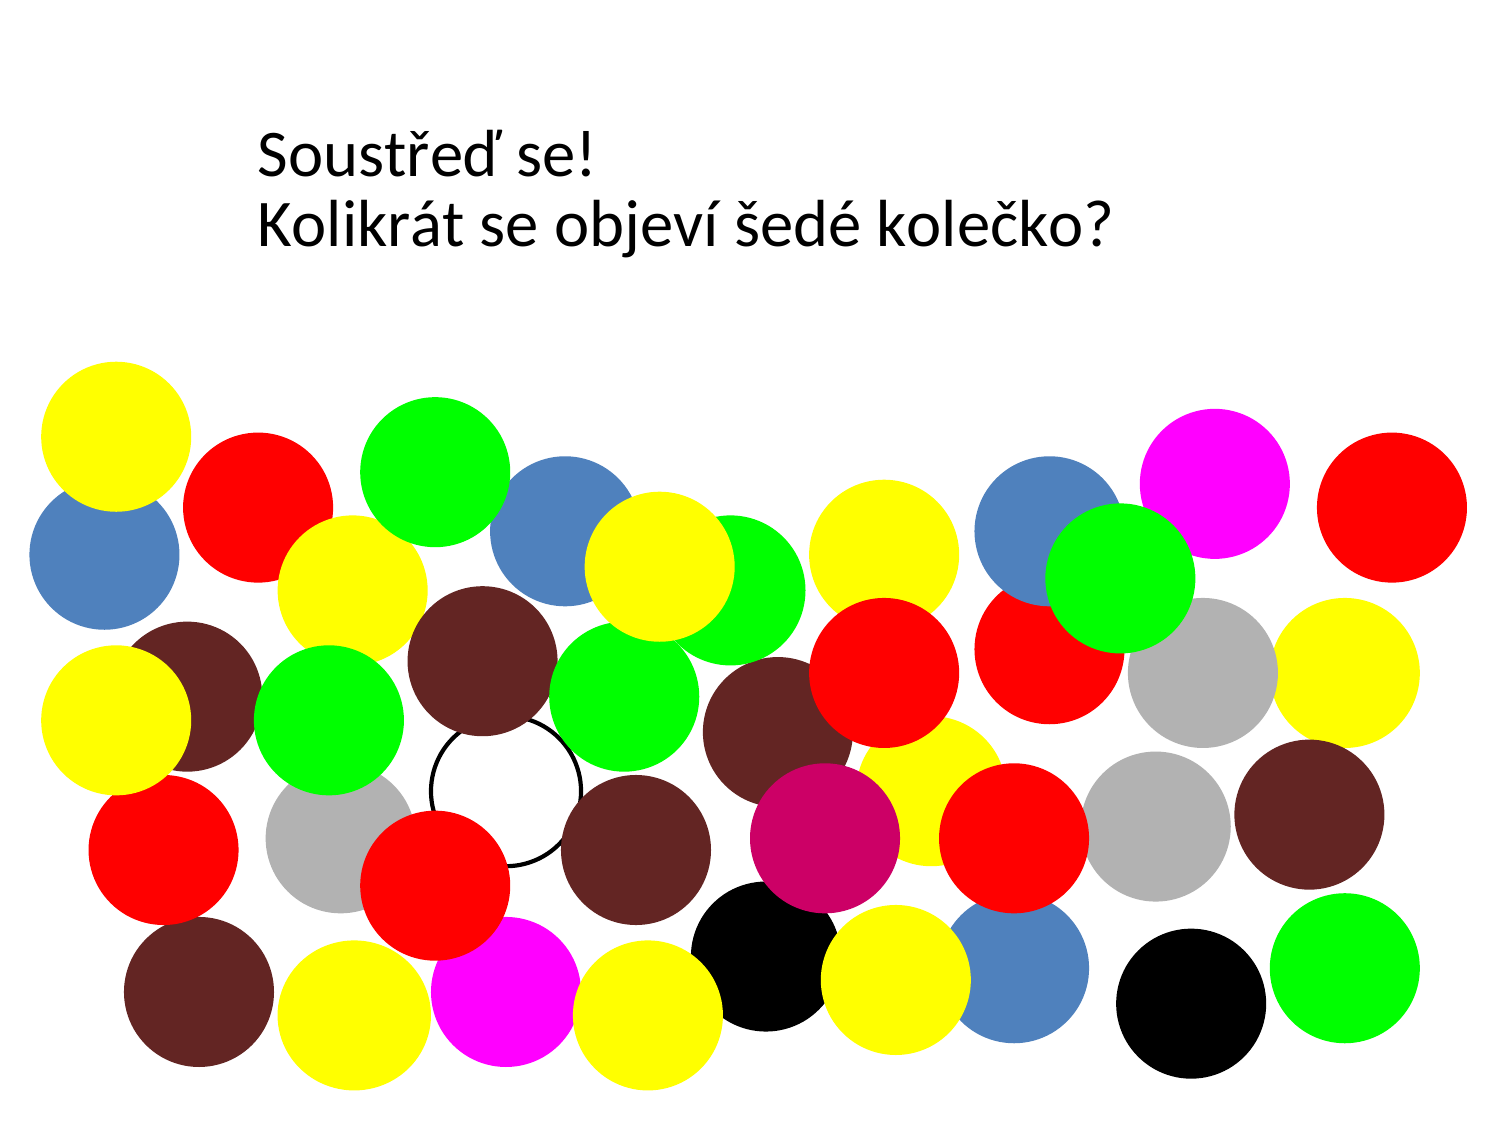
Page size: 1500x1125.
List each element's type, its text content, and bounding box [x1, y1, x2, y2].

text_box [1269, 893, 1420, 1044]
text_box Soustřeď se! [243, 101, 613, 198]
text_box [974, 408, 1420, 890]
text_box [1116, 928, 1267, 1079]
text_box Kolikrát se objeví šedé kolečko? [242, 172, 1131, 269]
text_box [1316, 432, 1467, 583]
text_box [29, 361, 192, 630]
text_box [41, 397, 1231, 1091]
